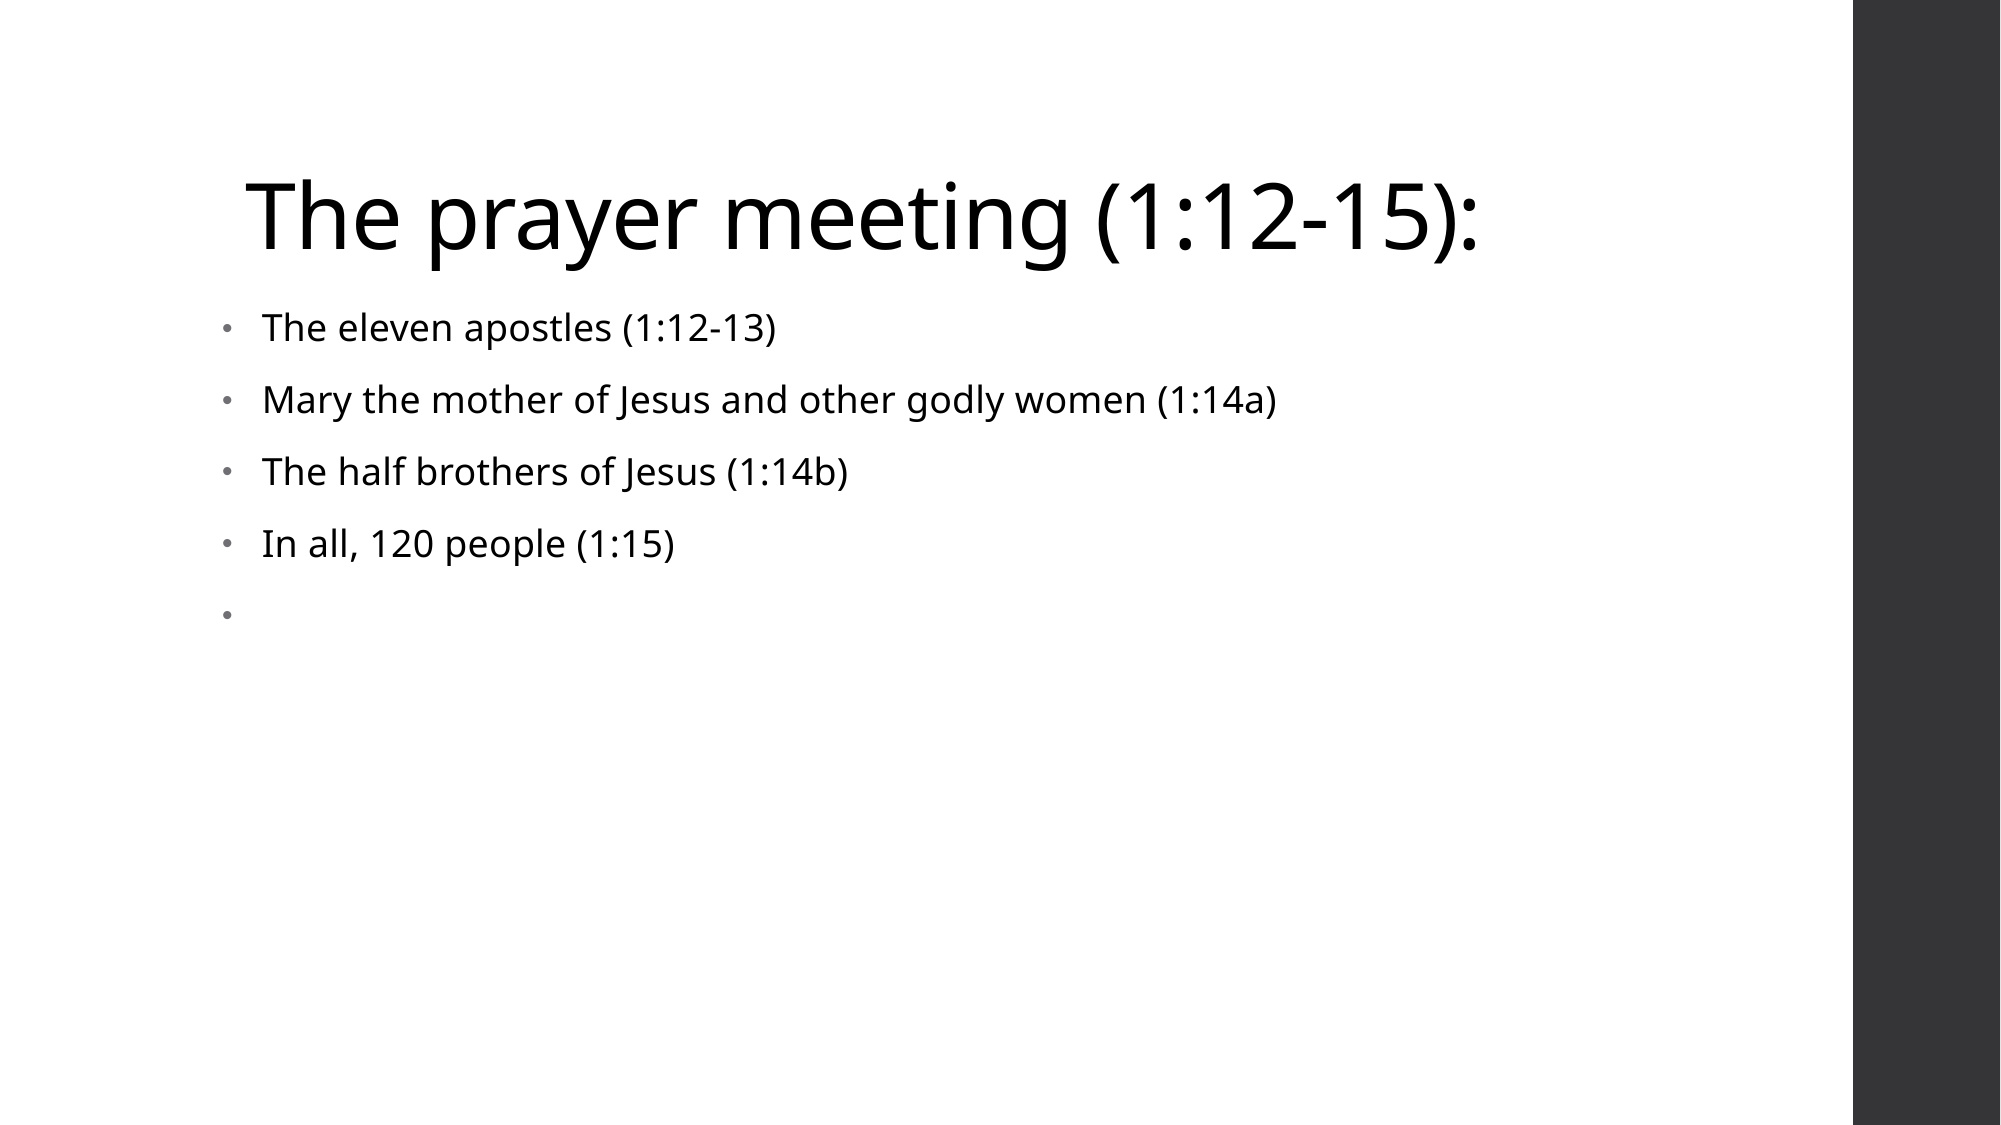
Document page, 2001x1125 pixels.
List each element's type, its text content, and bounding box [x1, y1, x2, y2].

title The prayer meeting (1:12-15): [206, 60, 1797, 278]
list The eleven apostles (1:12-13) Mary the mother of Jesus and other godly women (1:14a) The half brothers of Jesus (1:14b) In all, 120 people (1:15) [206, 299, 1617, 1014]
